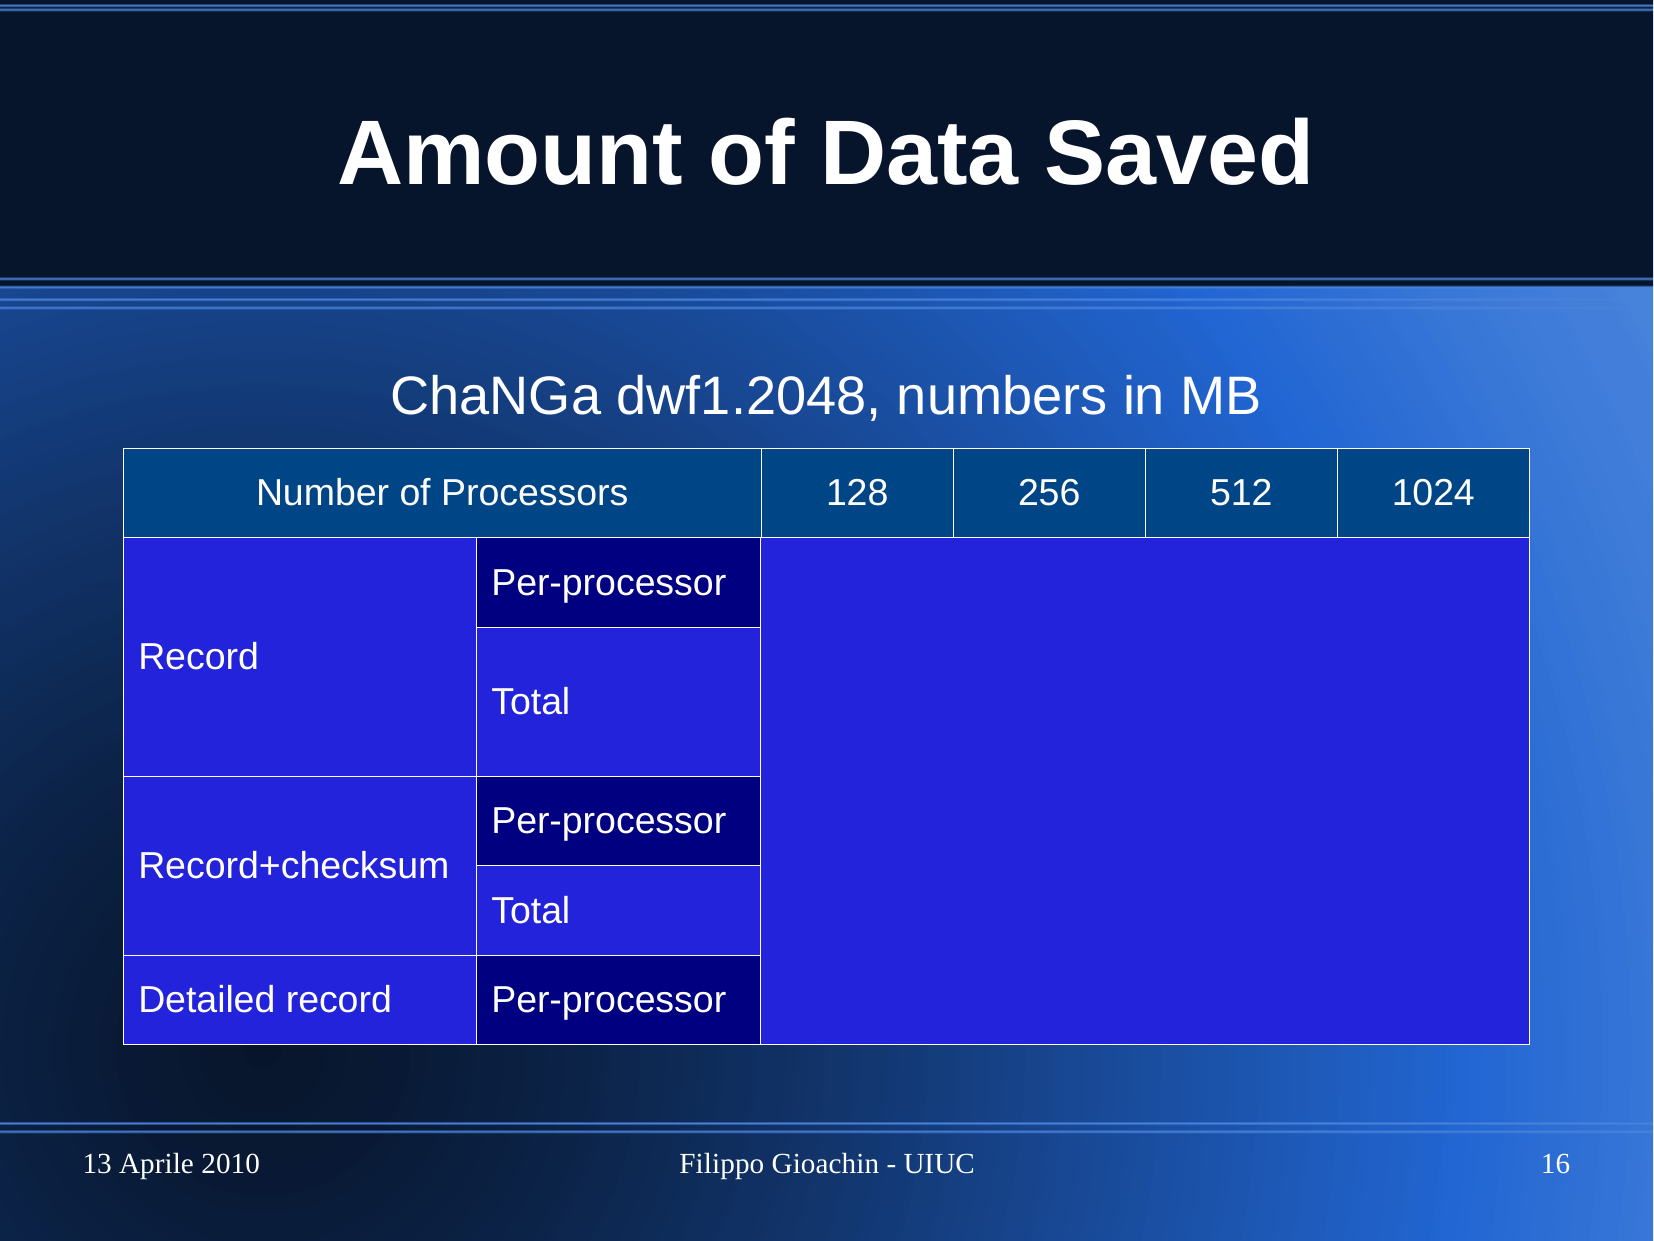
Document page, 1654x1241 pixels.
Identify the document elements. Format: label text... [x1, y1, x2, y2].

table_cell Per-processor [477, 538, 760, 627]
table_header Number of Processors [124, 449, 761, 537]
table_cell Detailed record [124, 956, 476, 1044]
table_header 512 [1146, 449, 1337, 537]
table_header 1024 [1338, 449, 1529, 537]
table_cell Record [124, 538, 476, 776]
table_cell Total [477, 866, 760, 955]
table_cell Per-processor [477, 956, 760, 1044]
table_header 256 [954, 449, 1145, 537]
table_cell Per-processor [477, 777, 760, 865]
title Amount of Data Saved [82, 56, 1571, 250]
table_cell Total [477, 628, 760, 776]
text_box [760, 537, 1530, 1045]
table_cell Record+checksum [124, 777, 476, 955]
picture [0, 0, 1654, 1241]
table_header 128 [762, 449, 953, 537]
text_box ChaNGa dwf1.2048, numbers in MB [375, 358, 1278, 434]
